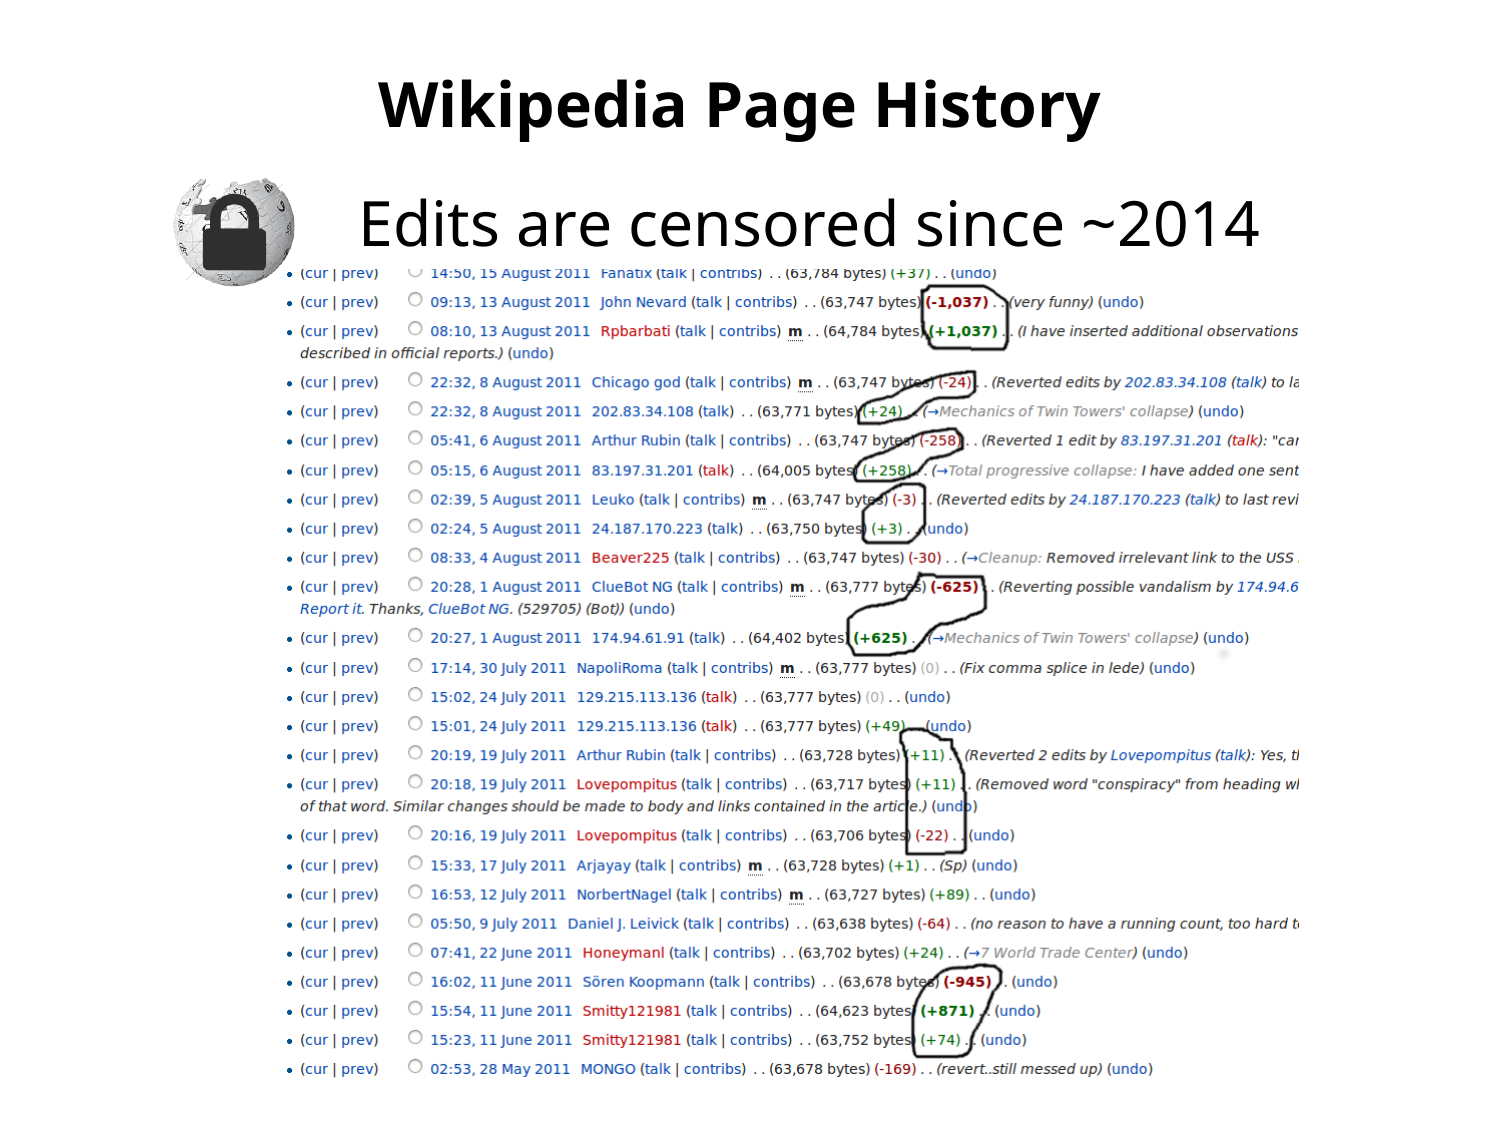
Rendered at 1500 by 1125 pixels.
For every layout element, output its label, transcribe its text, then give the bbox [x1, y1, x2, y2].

picture [173, 177, 295, 183]
text_box Edits are censored since ~2014 [81, 183, 1426, 358]
text_box Wikipedia Page History [175, 64, 1306, 183]
picture [268, 358, 1299, 1081]
